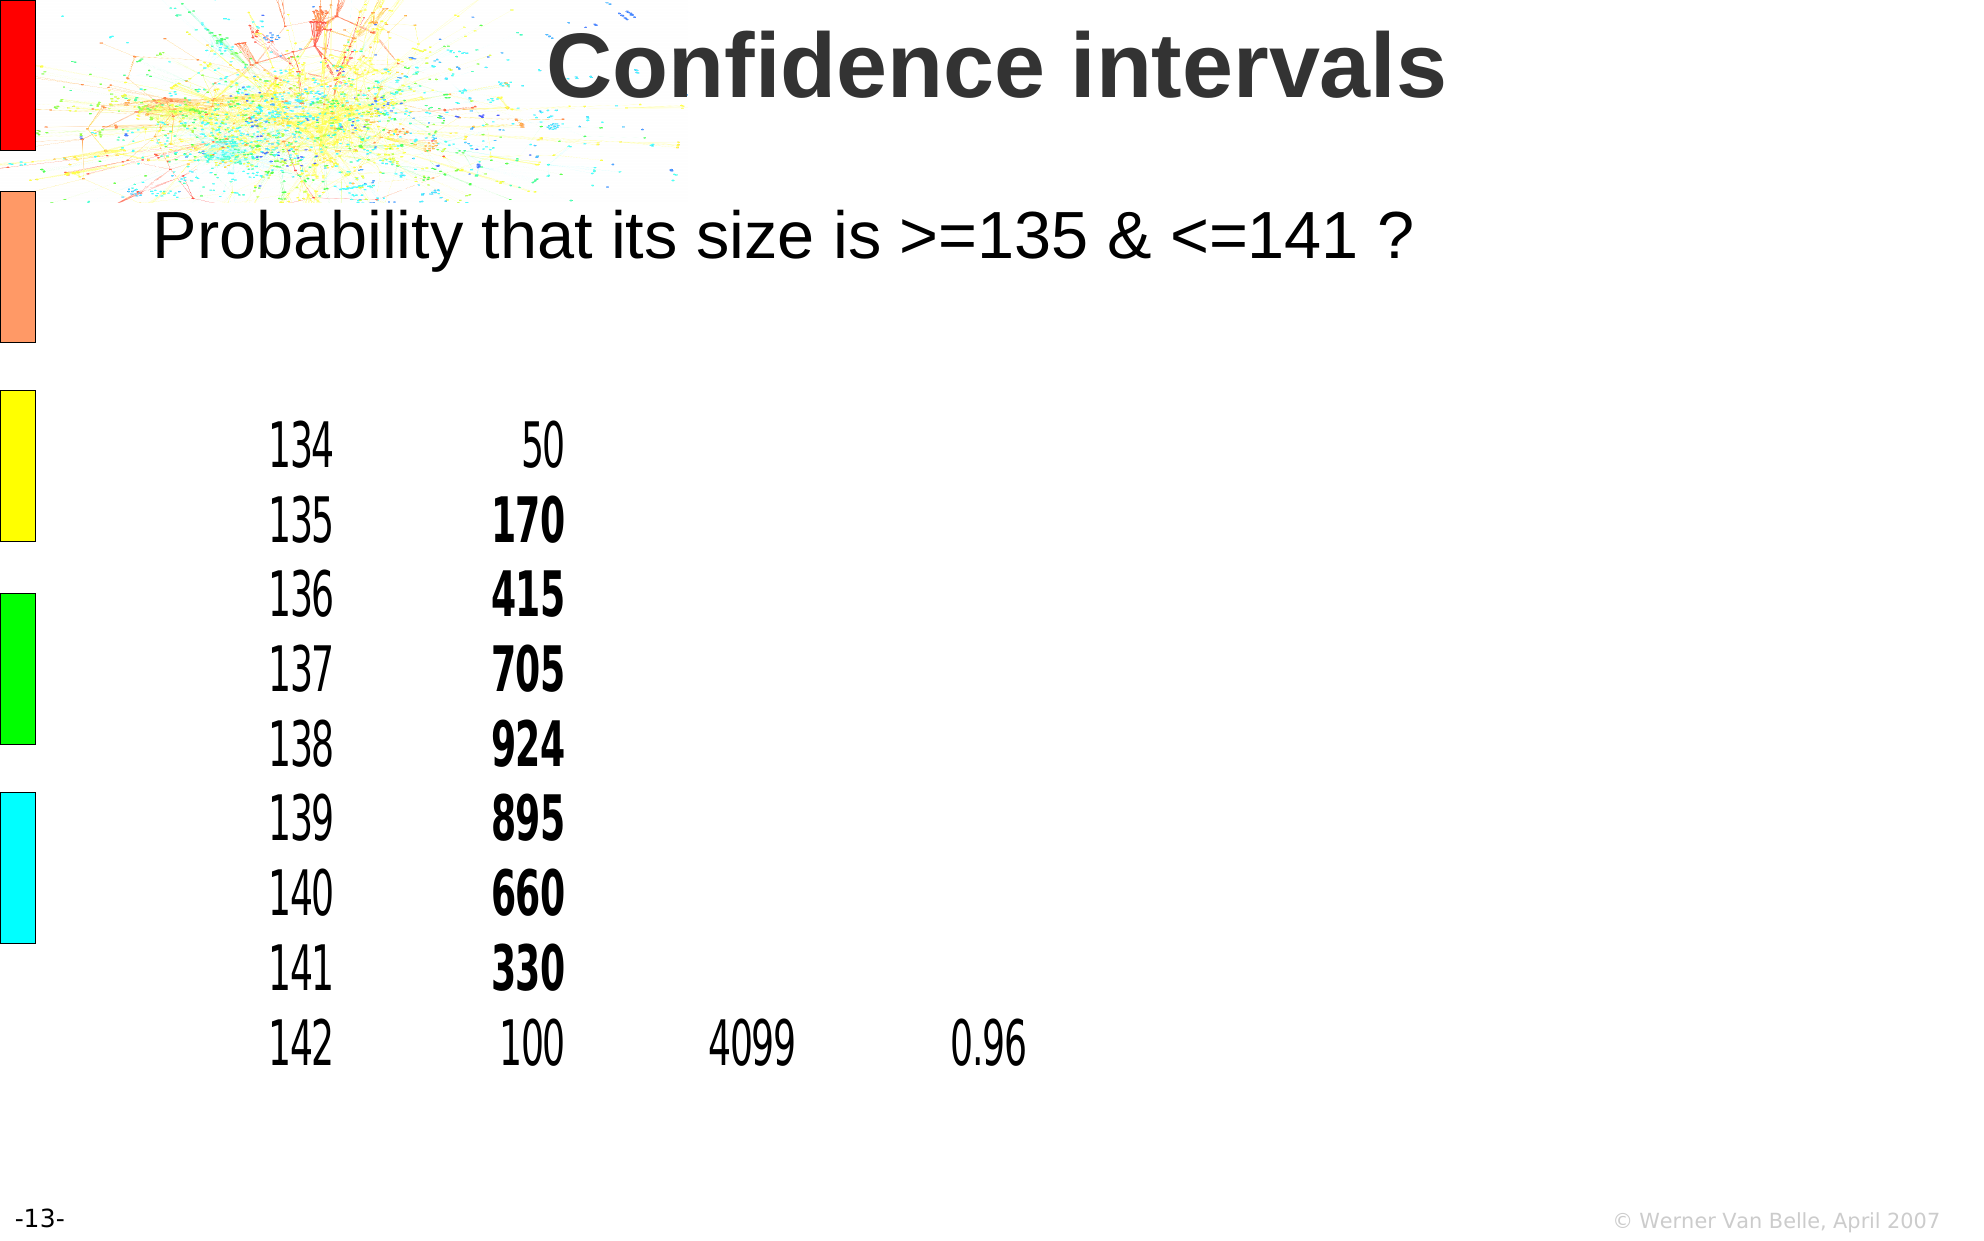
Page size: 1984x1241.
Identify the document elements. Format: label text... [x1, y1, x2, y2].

list Probability that its size is >=135 & <=141 ? [134, 197, 1935, 1152]
title Confidence intervals [150, 7, 1845, 125]
chart [106, 412, 1265, 1168]
